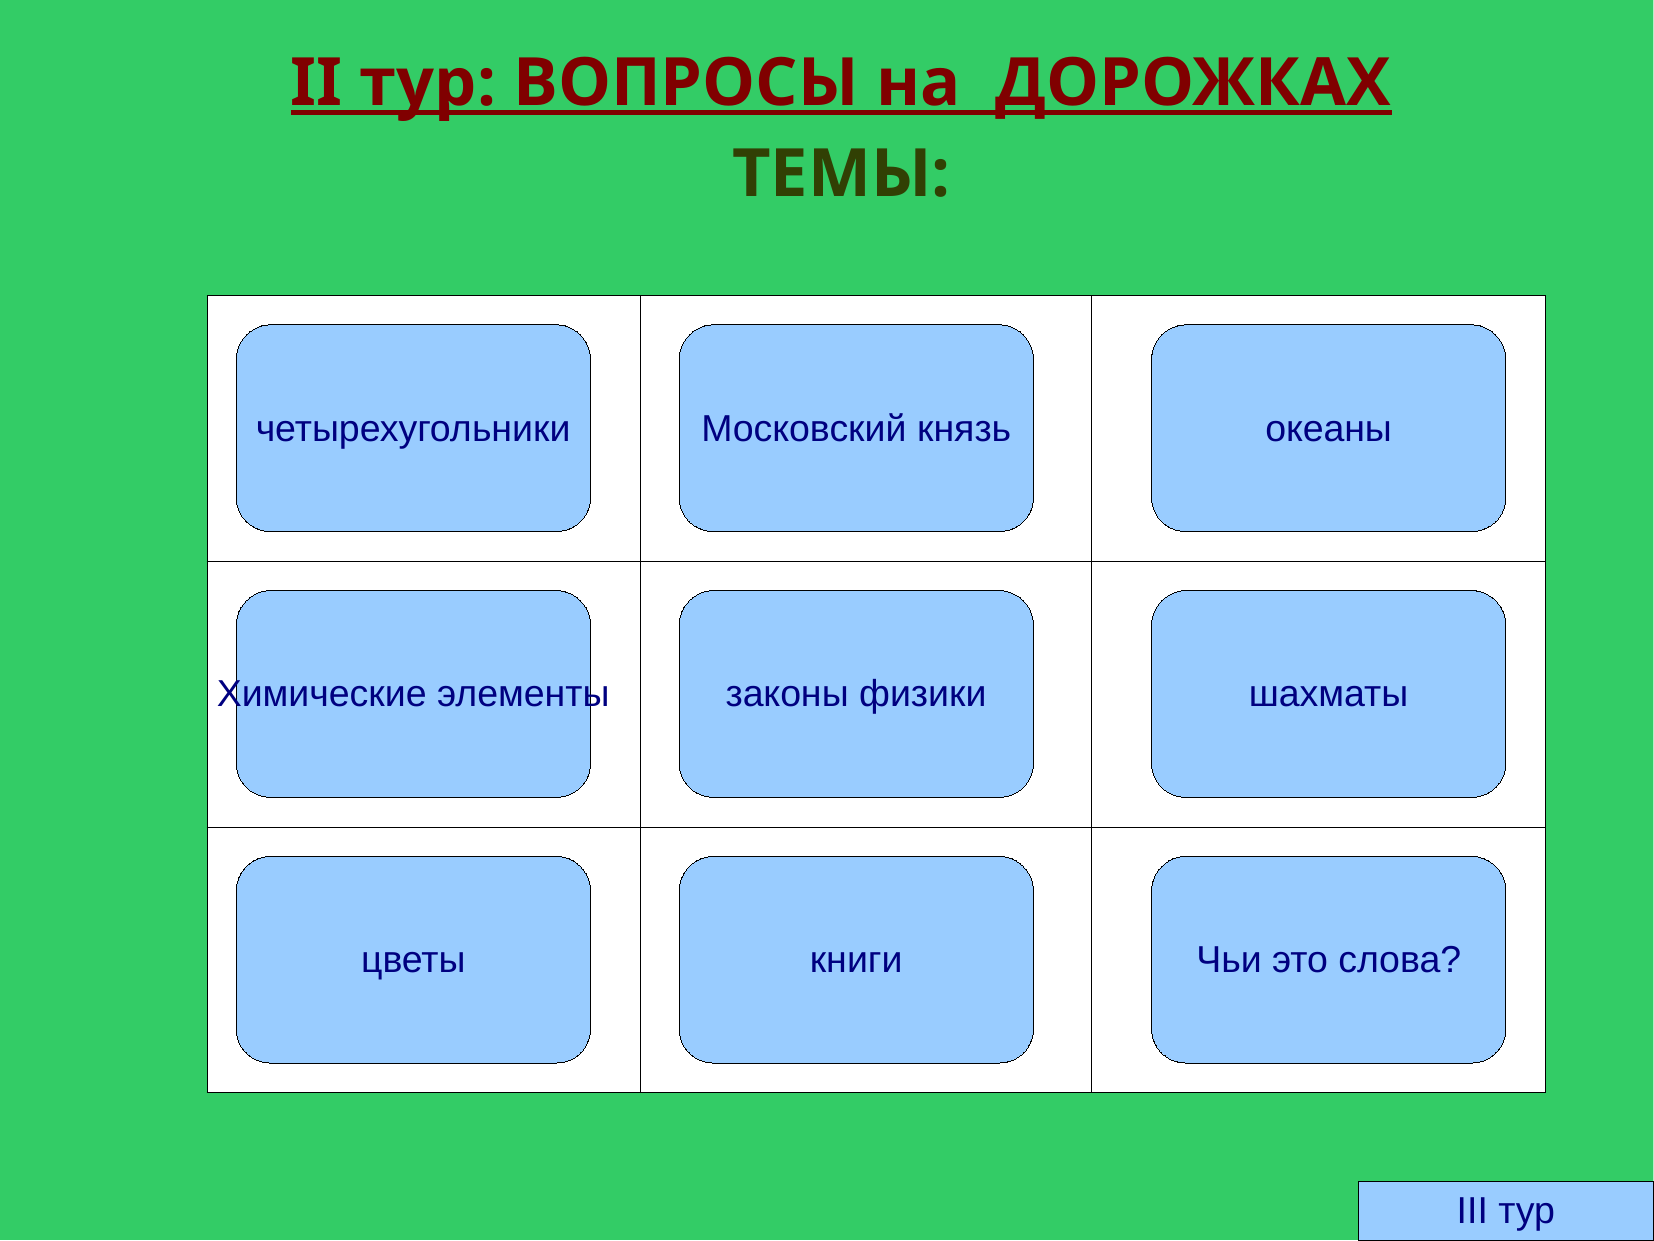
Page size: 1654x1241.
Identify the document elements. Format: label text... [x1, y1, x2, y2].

text_box океаны [1151, 324, 1506, 532]
table_cell [208, 562, 640, 827]
text_box цветы [236, 856, 591, 1064]
text_box Чьи это слова? [1151, 856, 1506, 1064]
text_box шахматы [1151, 590, 1506, 798]
table_cell [1092, 562, 1545, 827]
table_cell [1092, 828, 1545, 1092]
text_box Химические элементы [236, 590, 591, 798]
table_cell [641, 562, 1091, 827]
text_box книги [679, 856, 1034, 1064]
text_box законы физики [679, 590, 1034, 798]
text_box III тур [1358, 1181, 1654, 1241]
table_header [208, 296, 640, 561]
text_box Московский князь [679, 324, 1034, 532]
text_box четырехугольники [236, 324, 591, 532]
table_cell [641, 828, 1091, 1092]
table_cell [208, 828, 640, 1092]
table_header [641, 296, 1091, 561]
table_header [1092, 296, 1545, 561]
text_box II тур: ВОПРОСЫ на ДОРОЖКАХ ТЕМЫ: [59, 13, 1625, 237]
